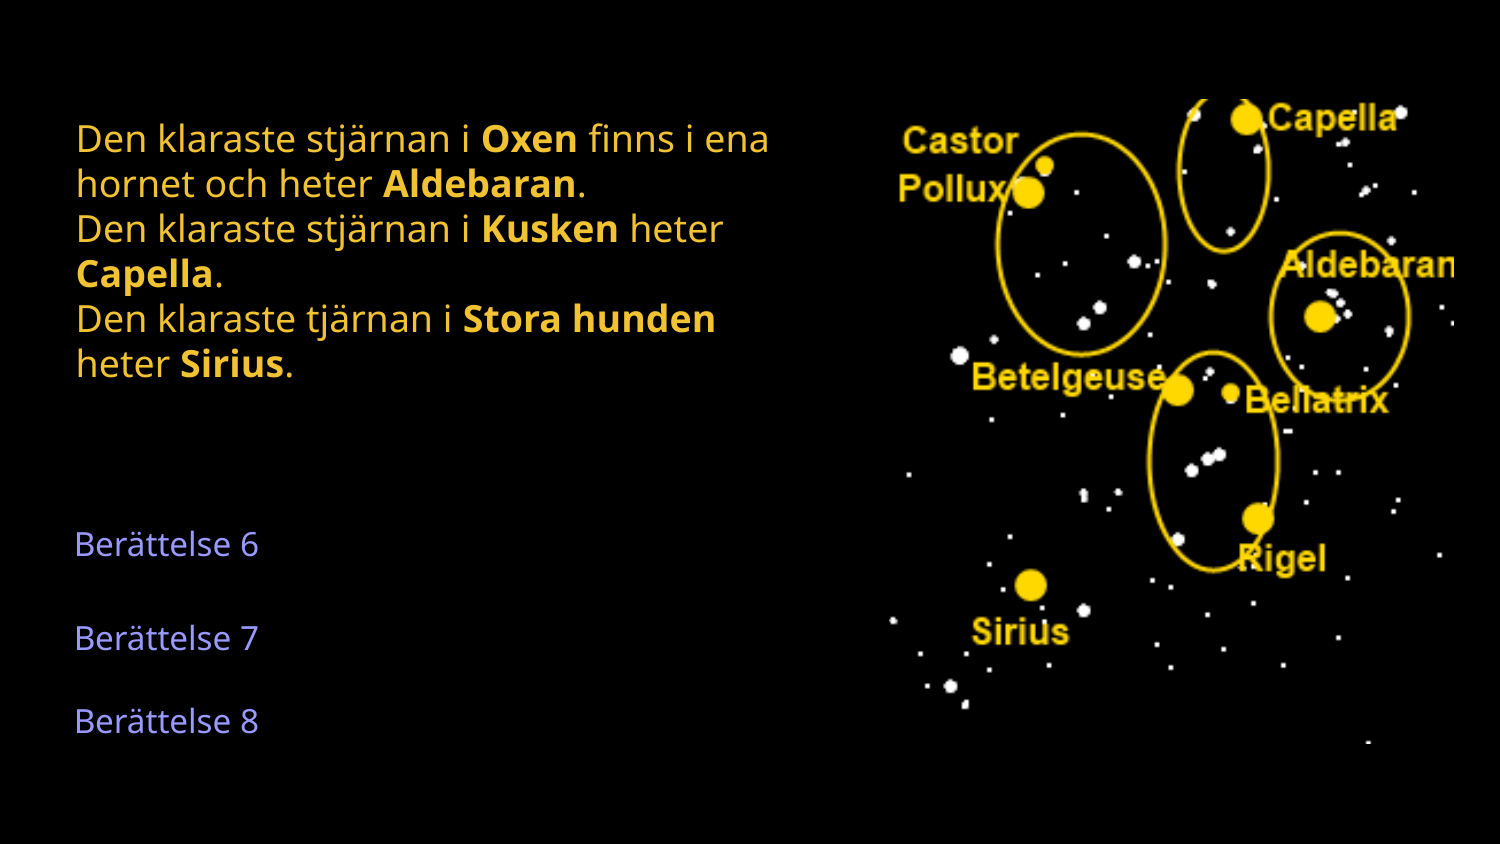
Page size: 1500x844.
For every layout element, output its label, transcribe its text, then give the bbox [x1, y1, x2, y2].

picture [889, 99, 1454, 744]
text_box Berättelse 7 [59, 602, 319, 674]
text_box Berättelse 6 [59, 507, 319, 579]
text_box Den klaraste stjärnan i Oxen finns i ena hornet och heter Aldebaran. Den klaraste stjärnan i Kusken heter Capella. Den klaraste tjärnan i Stora hunden heter Sirius. [60, 99, 889, 546]
text_box Berättelse 8 [59, 685, 319, 756]
